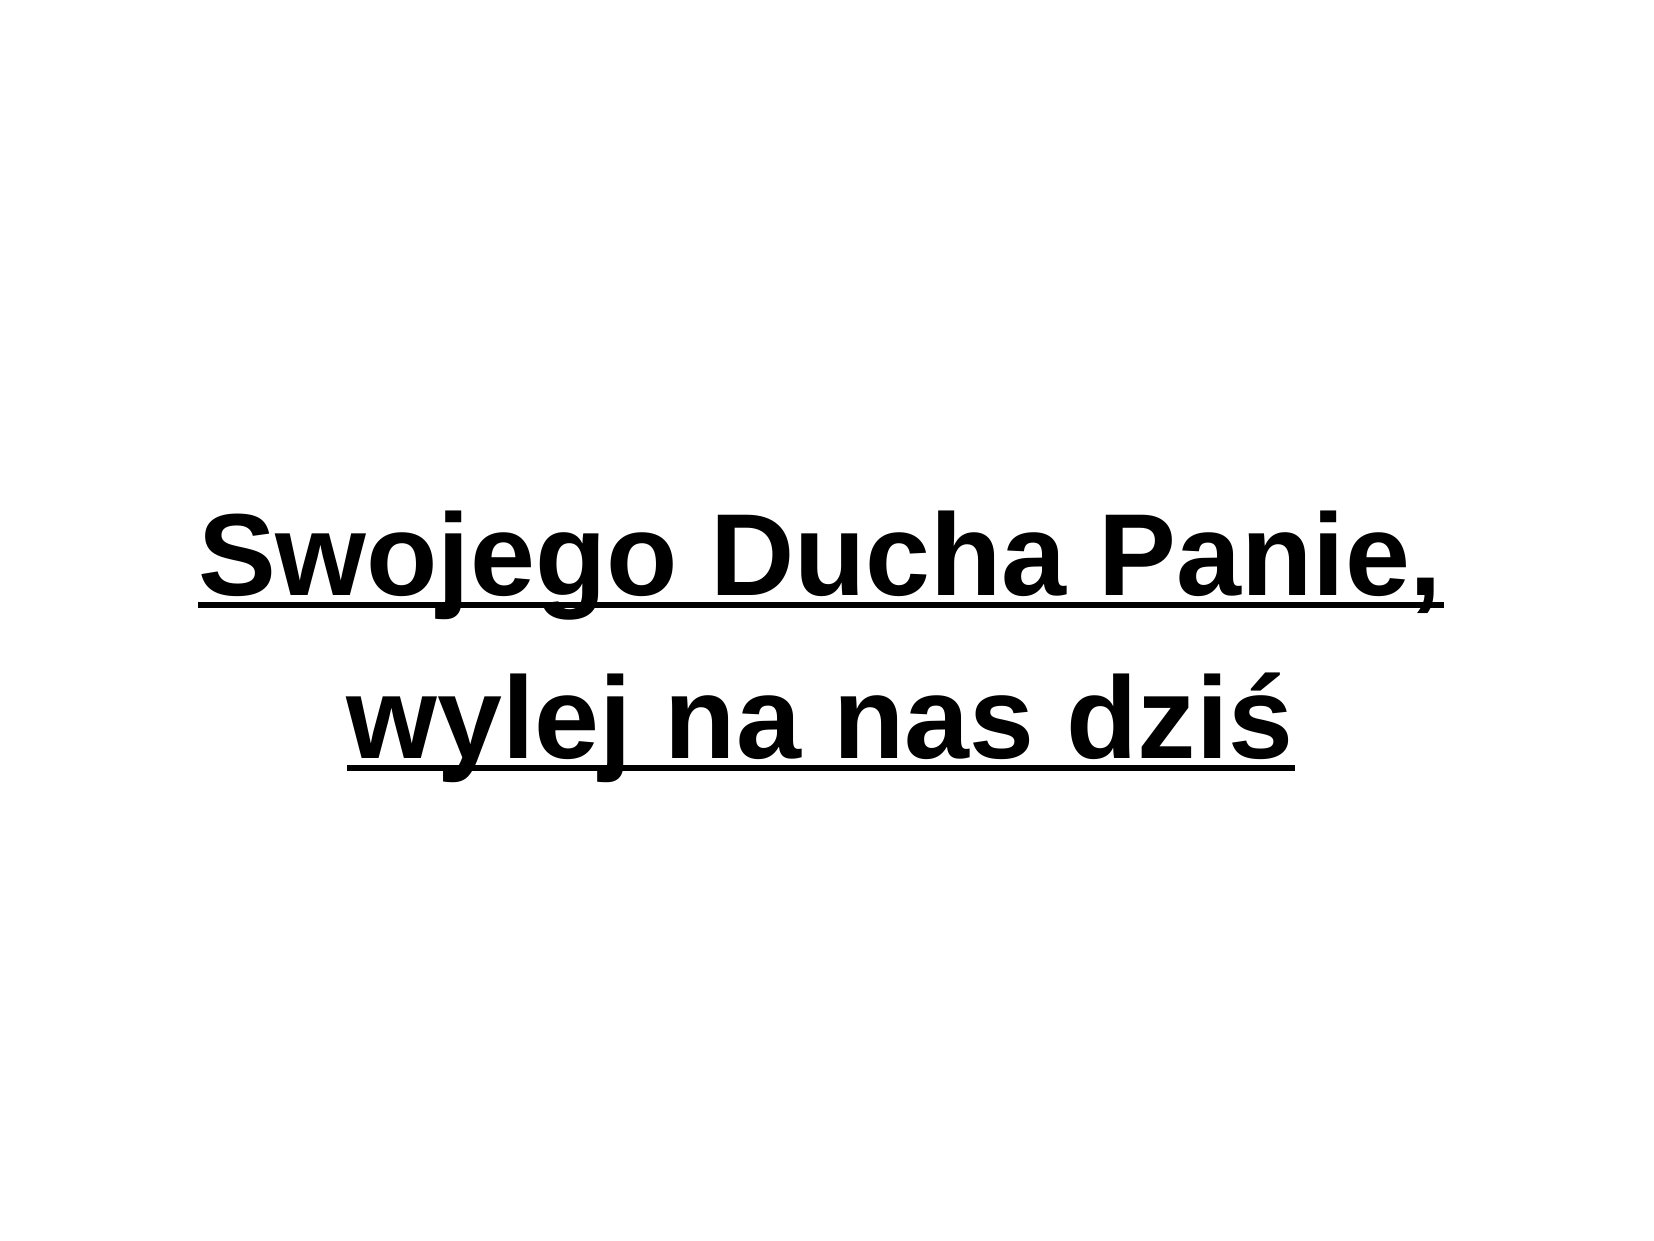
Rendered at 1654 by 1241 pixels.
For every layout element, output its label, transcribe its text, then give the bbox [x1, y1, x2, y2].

subtitle Swojego Ducha Panie, wylej na nas dziś [0, 0, 1642, 1241]
